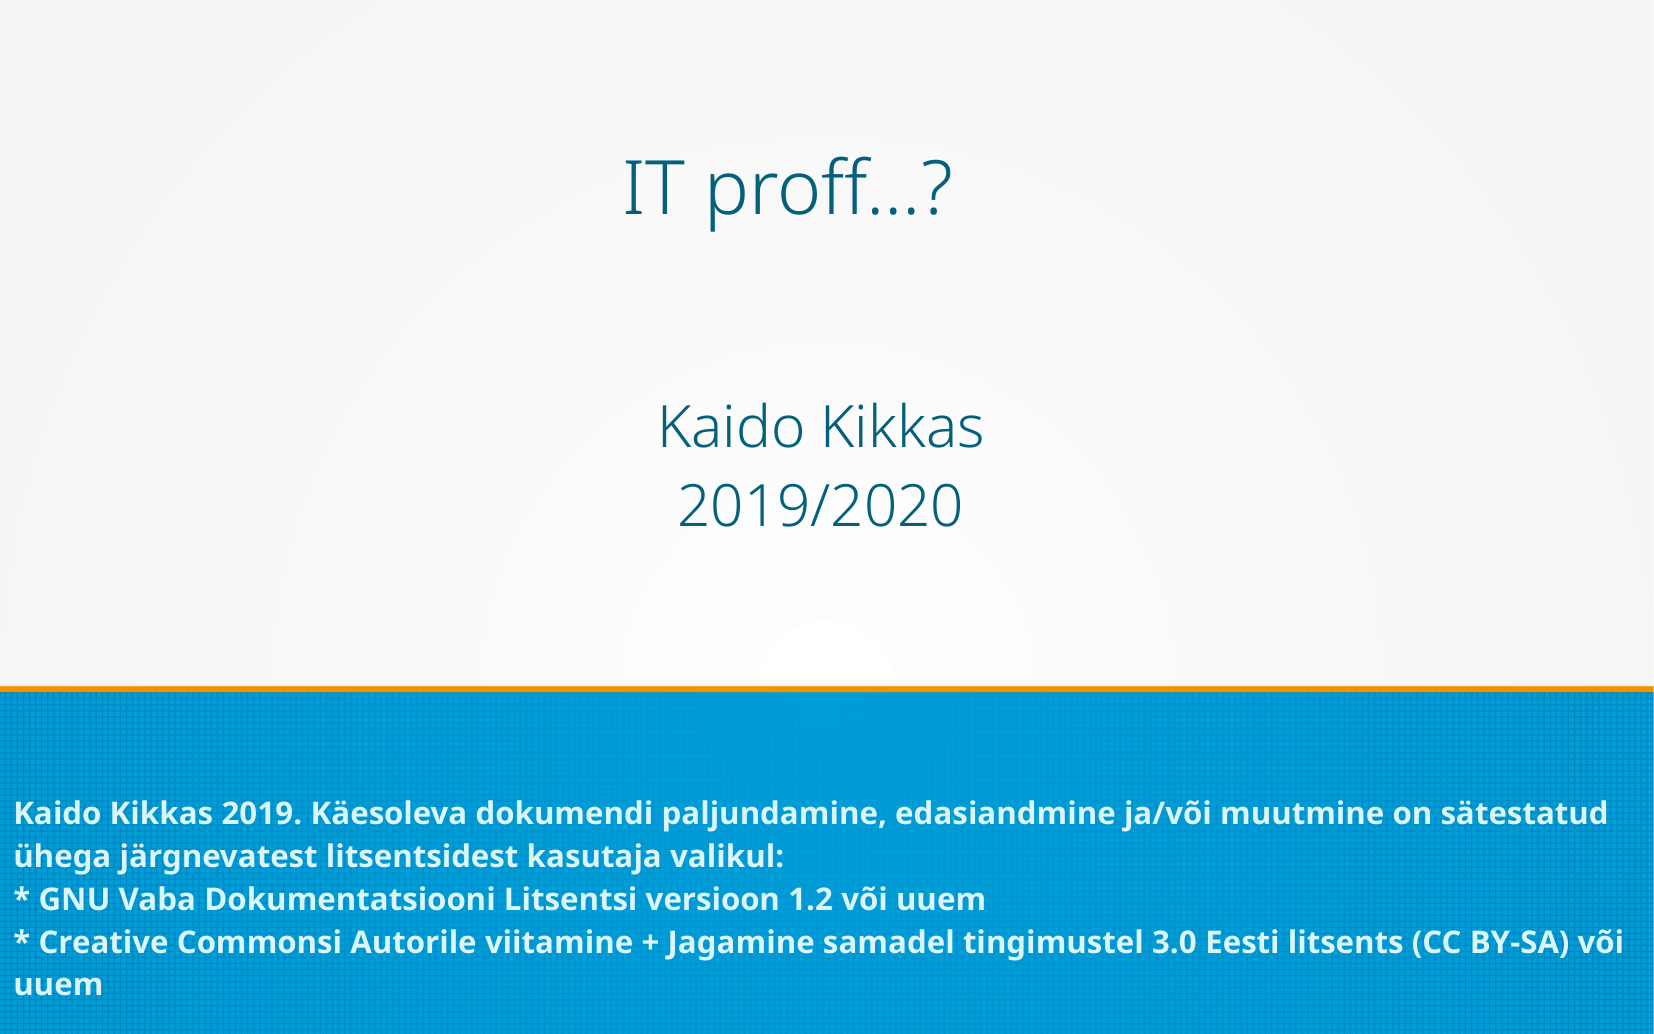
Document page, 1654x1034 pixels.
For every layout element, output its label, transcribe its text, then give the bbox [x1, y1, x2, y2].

title IT proff...? [75, 37, 1501, 237]
title Kaido Kikkas 2019/2020 [259, 344, 1382, 544]
picture [0, 0, 1654, 692]
subtitle Kaido Kikkas 2019. Käesoleva dokumendi paljundamine, edasiandmine ja/või muutmine on sätestatud ühega järgnevatest litsentsidest kasutaja valikul: * GNU Vaba Dokumentatsiooni Litsentsi versioon 1.2 või uuem * Creative Commonsi Autorile viitamine + Jagamine samadel tingimustel 3.0 Eesti litsents (CC BY-SA) või uuem [13, 791, 1630, 1004]
